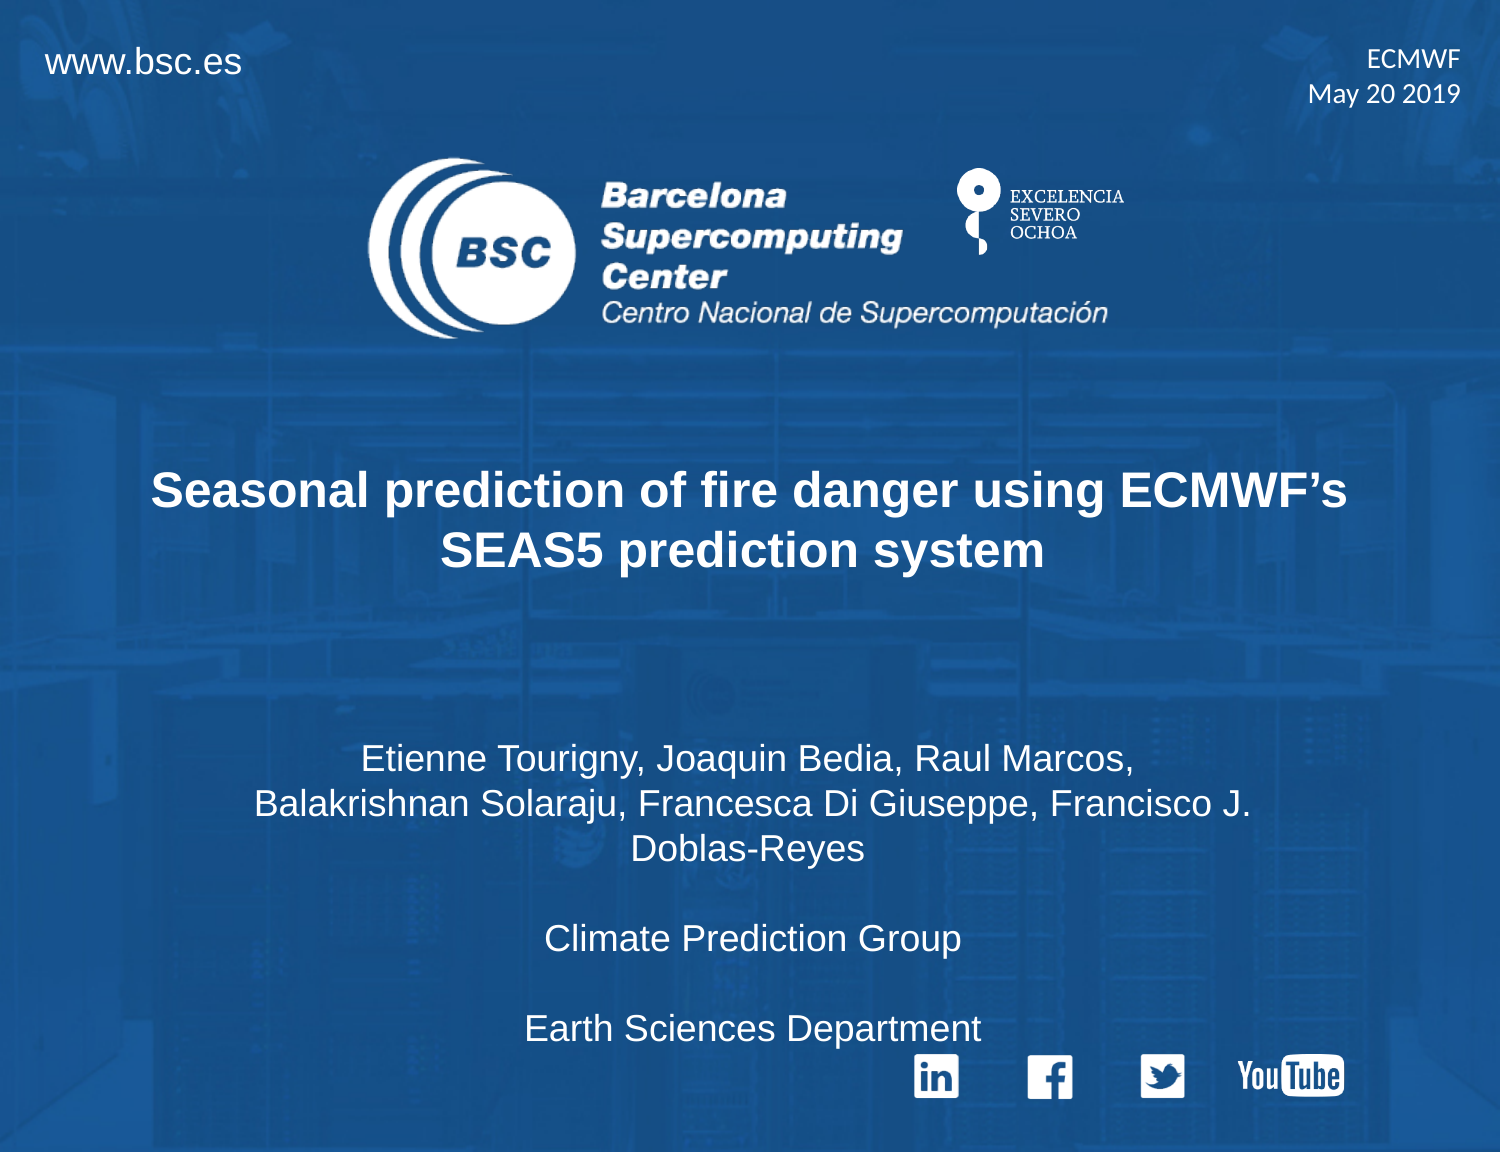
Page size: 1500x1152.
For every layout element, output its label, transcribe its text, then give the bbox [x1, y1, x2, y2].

text_box Seasonal prediction of fire danger using ECMWF’s SEAS5 prediction system [112, 393, 1388, 641]
text_box Etienne Tourigny, Joaquin Bedia, Raul Marcos, Balakrishnan Solaraju, Francesca Di Giuseppe, Francisco J. Doblas-Reyes Climate Prediction Group Earth Sciences Department [221, 682, 1285, 765]
picture [0, 0, 1500, 1152]
text_box ECMWF May 20 2019 [838, 32, 1476, 101]
